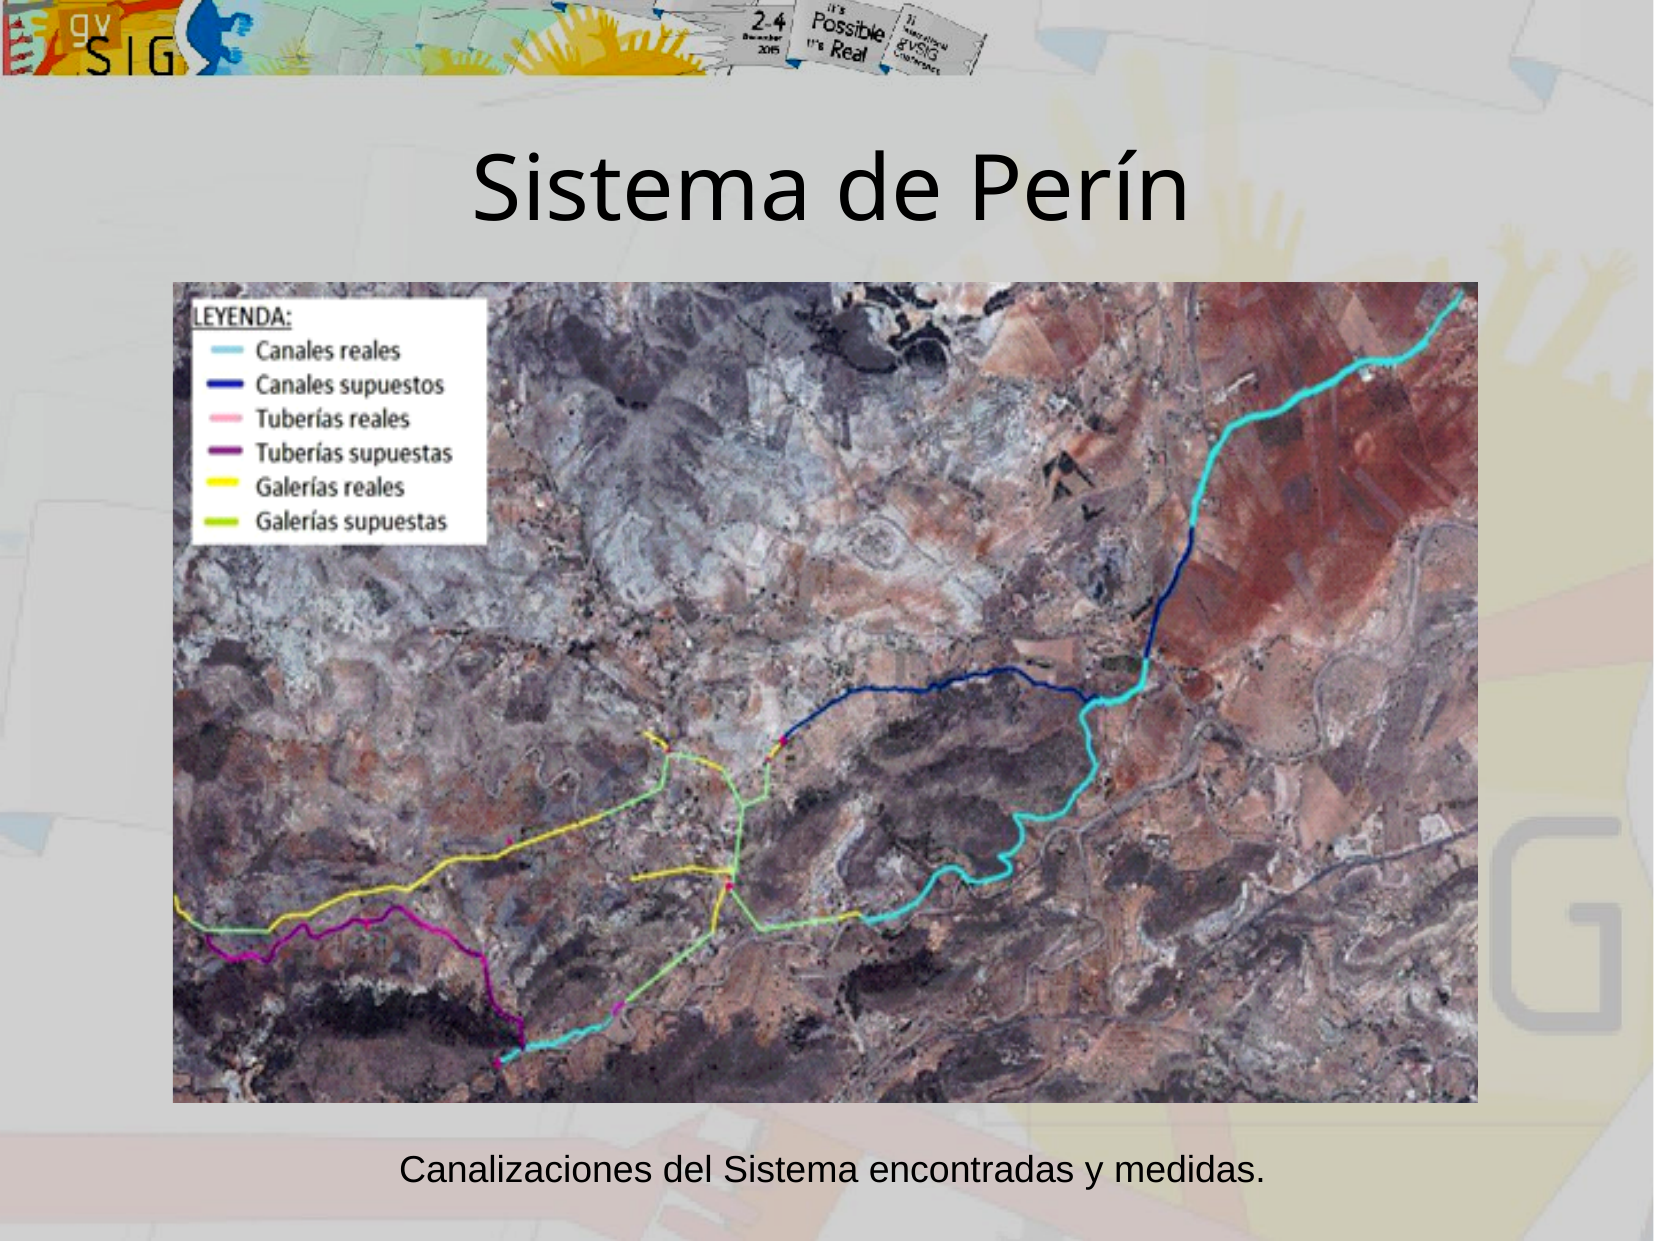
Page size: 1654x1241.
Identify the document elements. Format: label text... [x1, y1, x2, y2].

picture [0, 0, 1654, 1241]
title Sistema de Perín [88, 81, 1577, 289]
